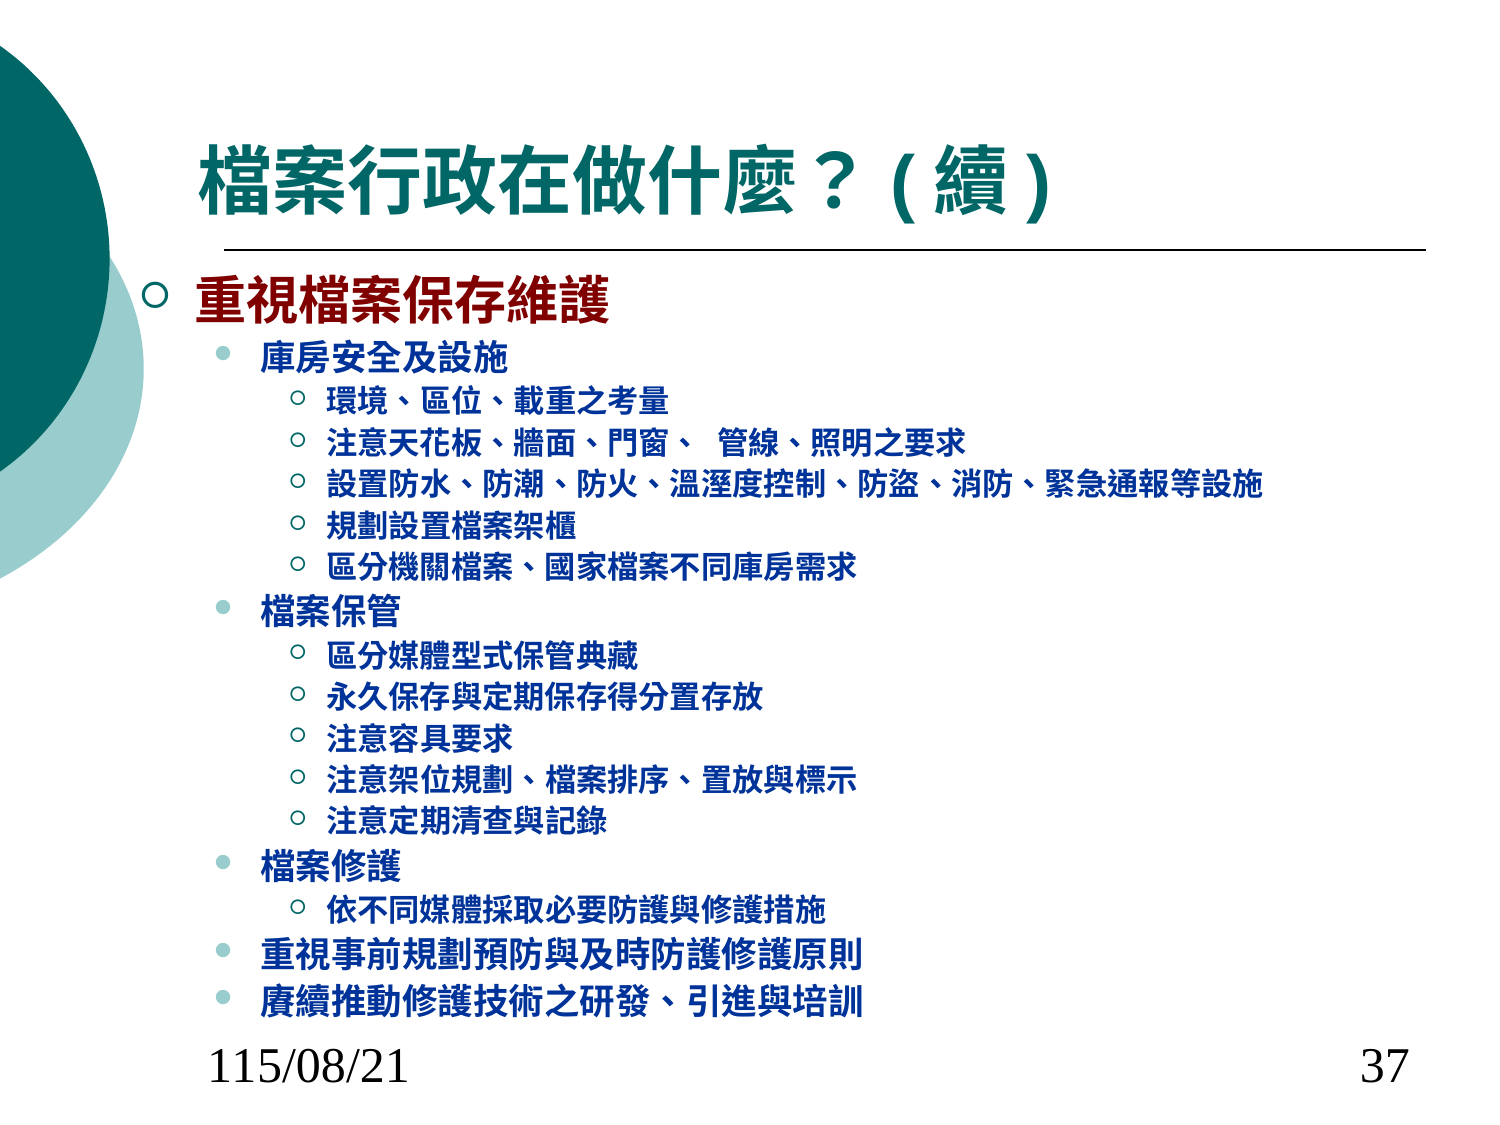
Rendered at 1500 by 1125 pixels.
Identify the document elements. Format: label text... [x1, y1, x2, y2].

list 重視檔案保存維護 庫房安全及設施 環境、區位、載重之考量 注意天花板、牆面、門窗、 管線、照明之要求 設置防水、防潮、防火、溫溼度控制、防盜、消防、緊急通報等設施 規劃設置檔案架櫃 區分機關檔案、國家檔案不同庫房需求 檔案保管 區分媒體型式保管典藏 永久保存與定期保存得分置存放 注意容具要求 注意架位規劃、檔案排序、置放與標示 注意定期清查與記錄 檔案修護 依不同媒體採取必要防護與修護措施 重視事前規劃預防與及時防護修護原則 賡續推動修護技術之研發、引進與培訓 [123, 267, 1436, 1038]
title 檔案行政在做什麼？(續) [183, 125, 1383, 226]
